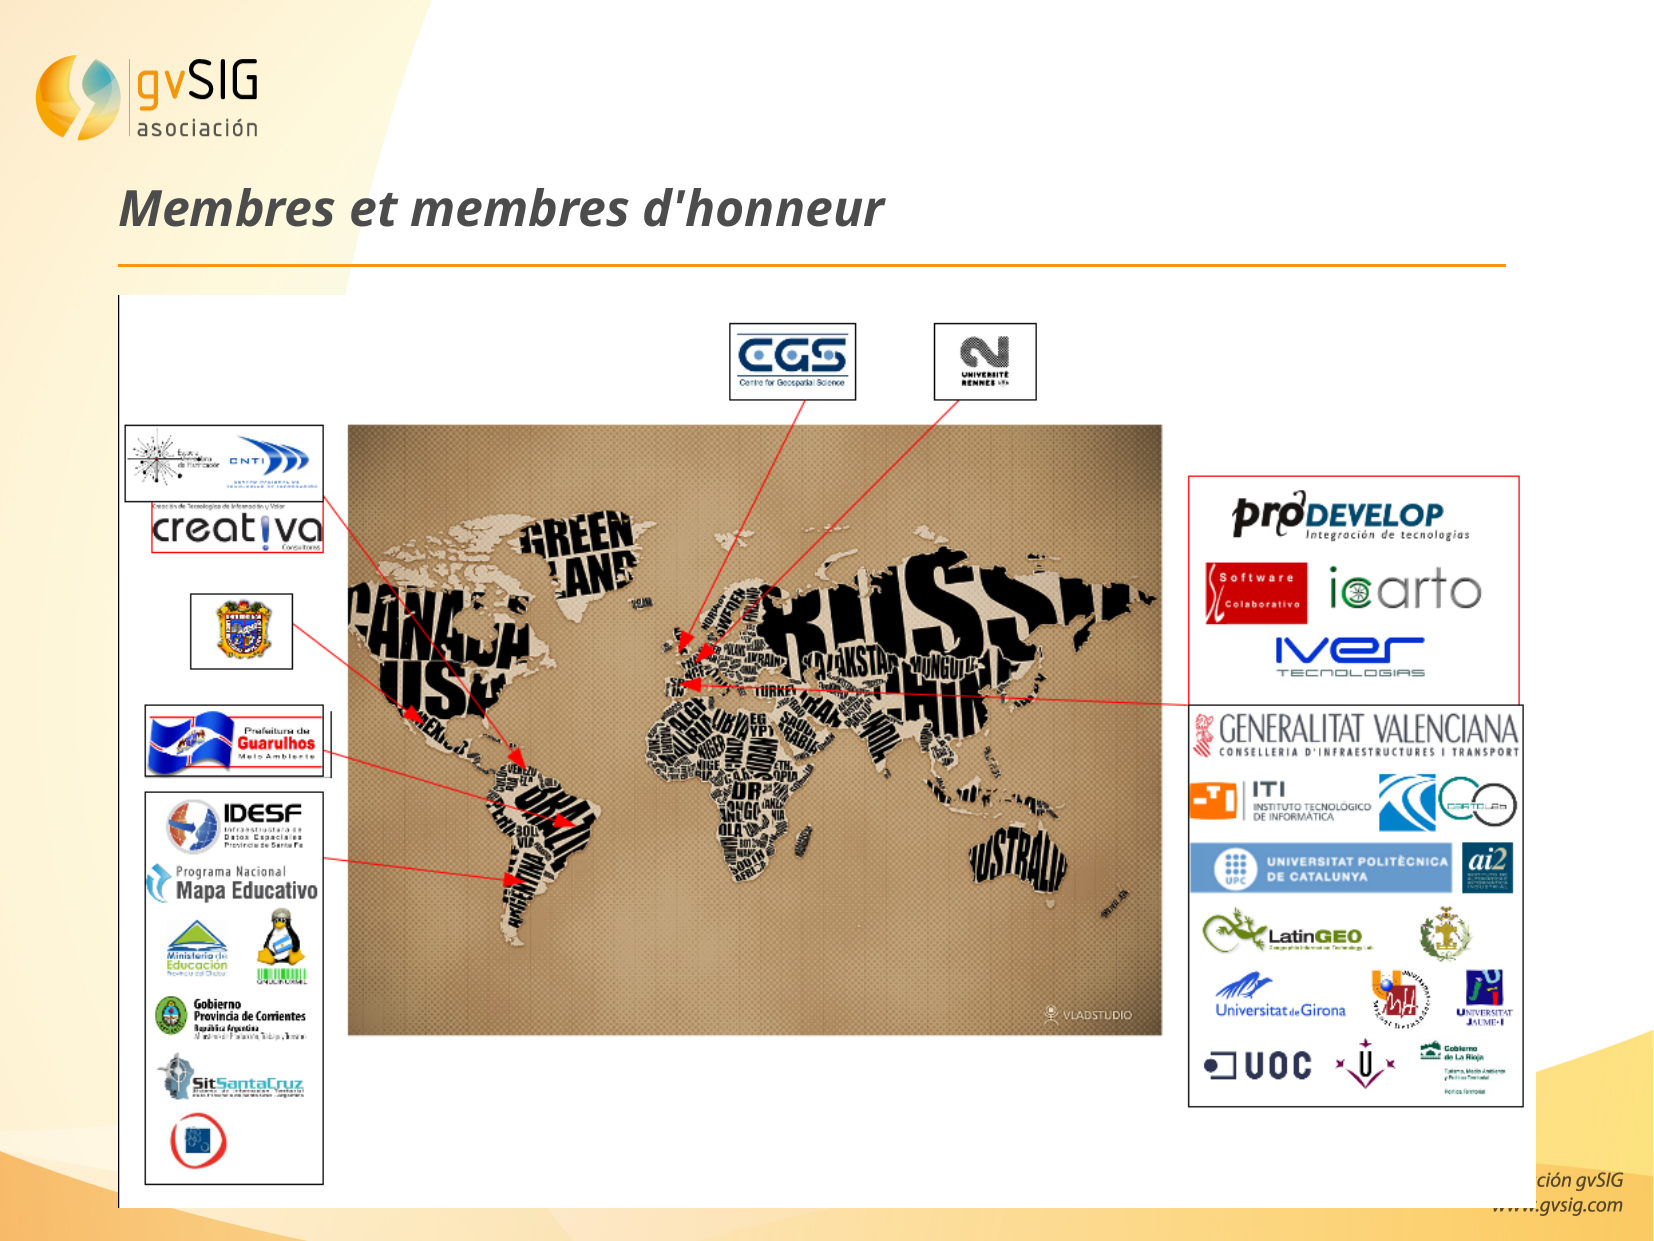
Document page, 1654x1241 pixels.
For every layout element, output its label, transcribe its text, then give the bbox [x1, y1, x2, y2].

text_box Membres et membres d'honneur [118, 177, 1418, 237]
picture [0, 0, 1654, 1241]
